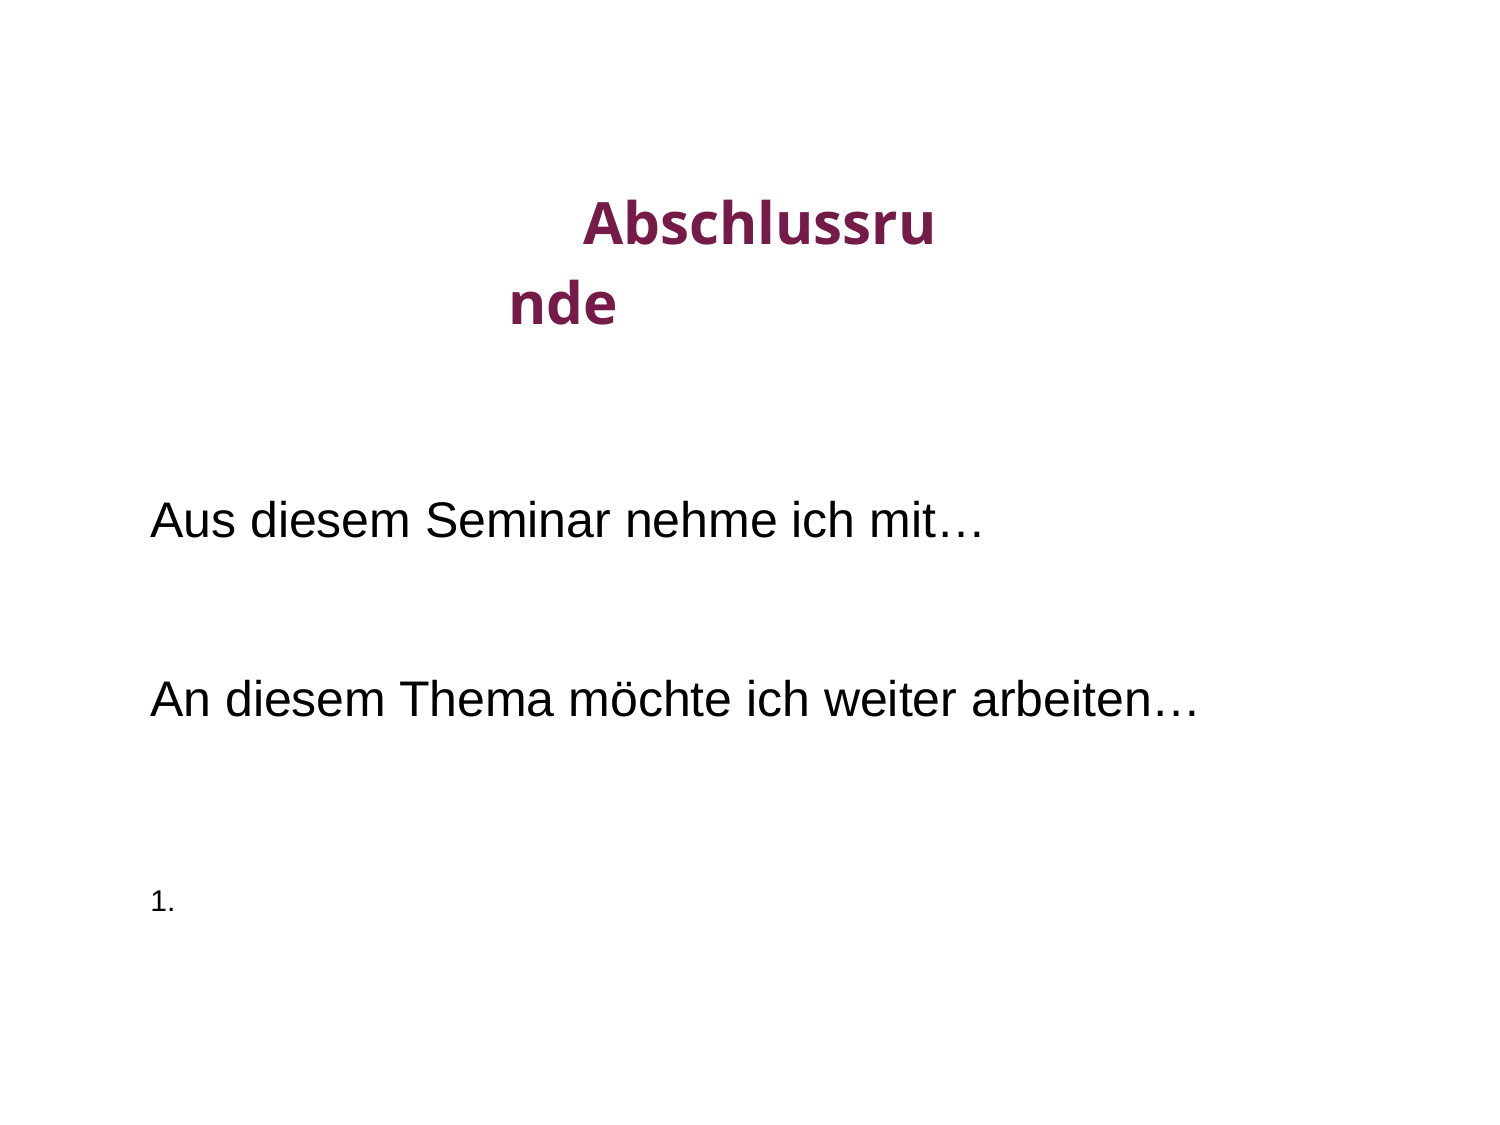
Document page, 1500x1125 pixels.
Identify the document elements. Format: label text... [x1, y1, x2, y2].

title Abschlussrunde [64, 160, 1415, 349]
list Aus diesem Seminar nehme ich mit… An diesem Thema möchte ich weiter arbeiten… [99, 382, 1415, 905]
